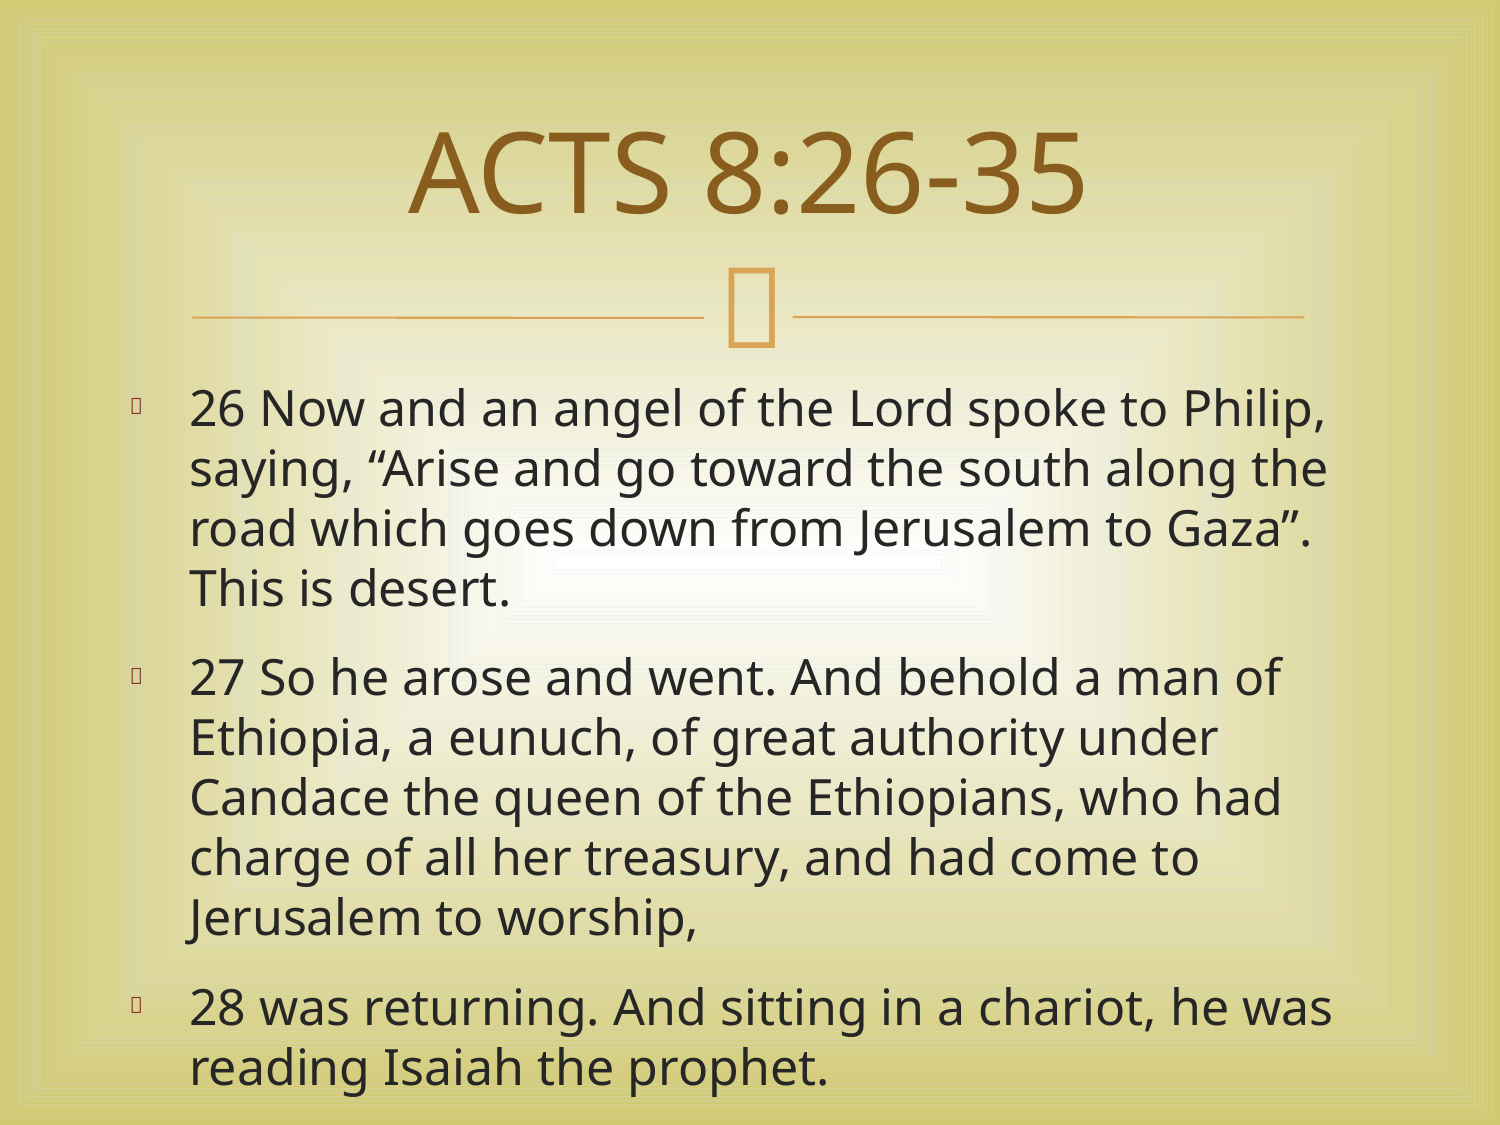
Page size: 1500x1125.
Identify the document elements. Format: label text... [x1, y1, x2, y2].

list 26 Now and an angel of the Lord spoke to Philip, saying, “Arise and go toward the south along the road which goes down from Jerusalem to Gaza”. This is desert. 27 So he arose and went. And behold a man of Ethiopia, a eunuch, of great authority under Candace the queen of the Ethiopians, who had charge of all her treasury, and had come to Jerusalem to worship, 28 was returning. And sitting in a chariot, he was reading Isaiah the prophet. [114, 368, 1386, 1005]
title ACTS 8:26-35 [112, 93, 1386, 267]
